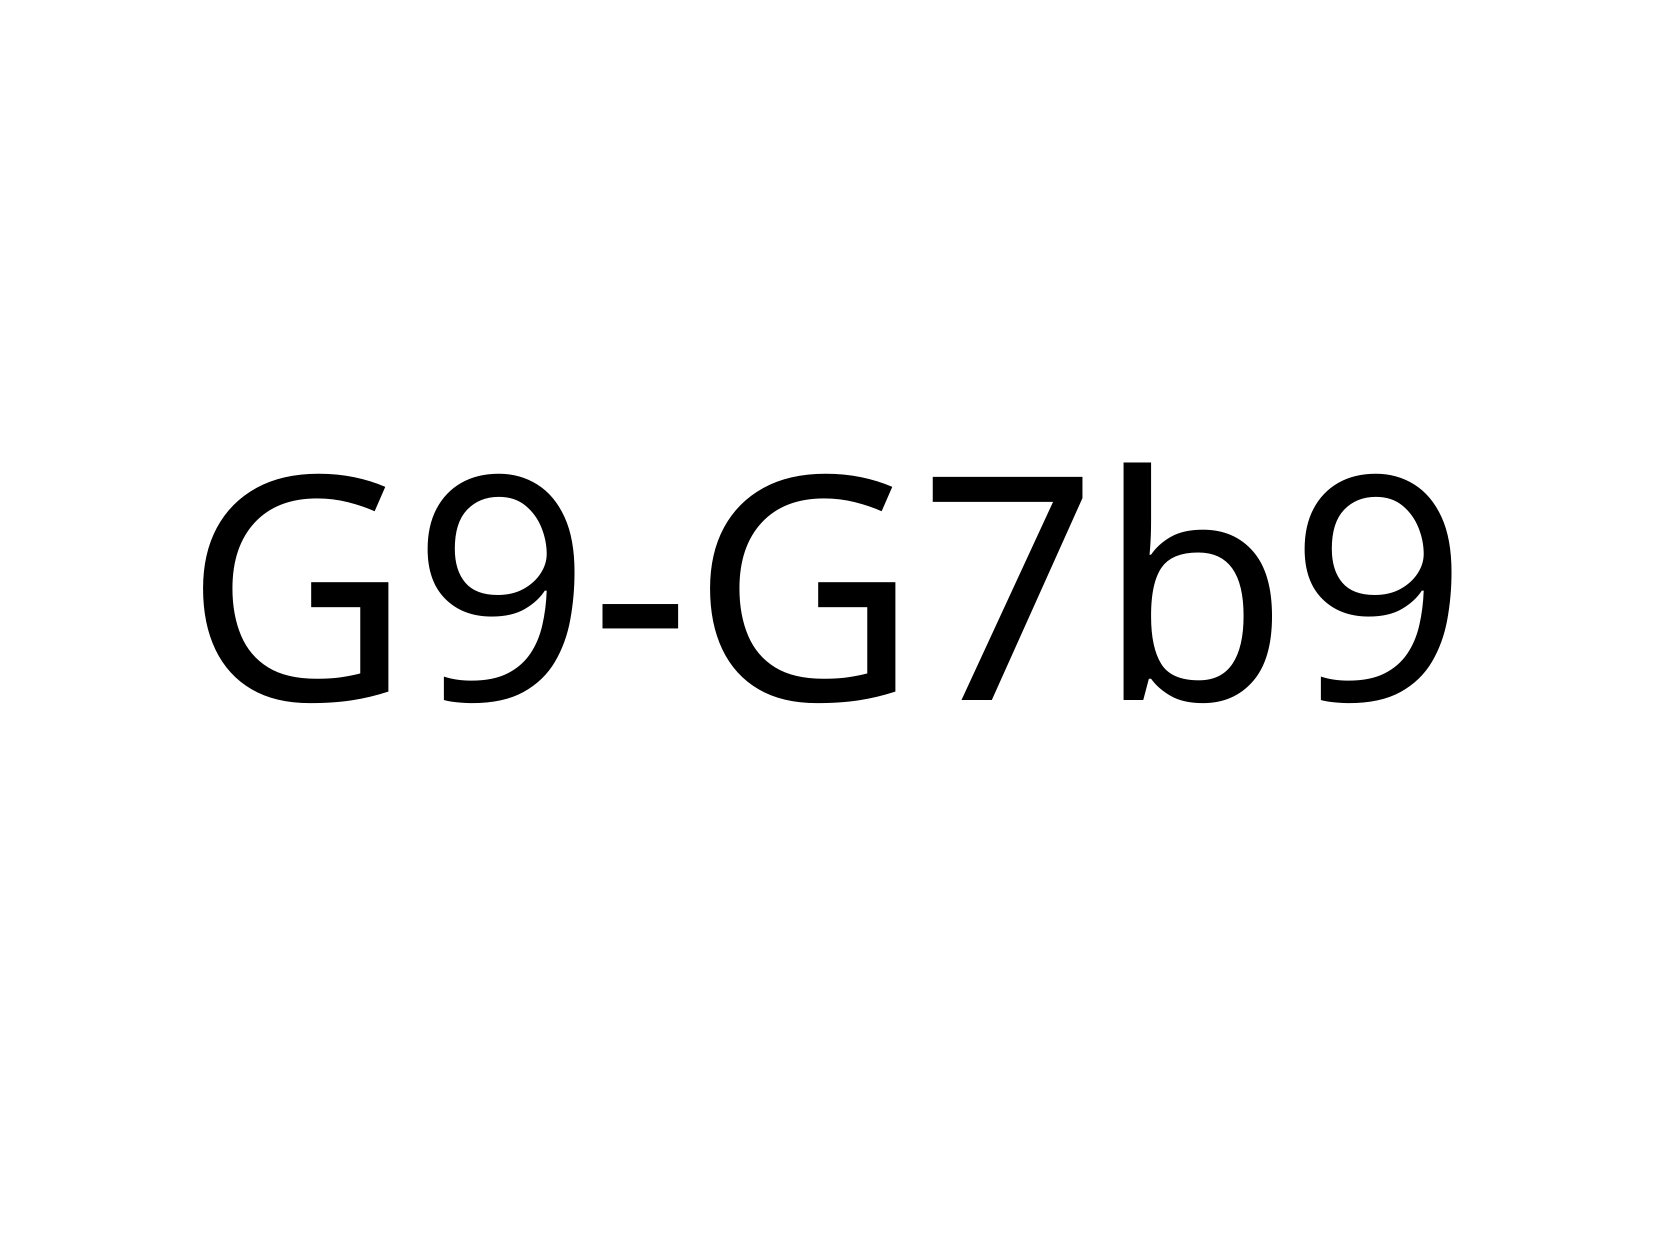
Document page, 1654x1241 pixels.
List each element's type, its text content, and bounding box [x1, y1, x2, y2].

subtitle G9-G7b9 [82, 49, 1571, 1109]
